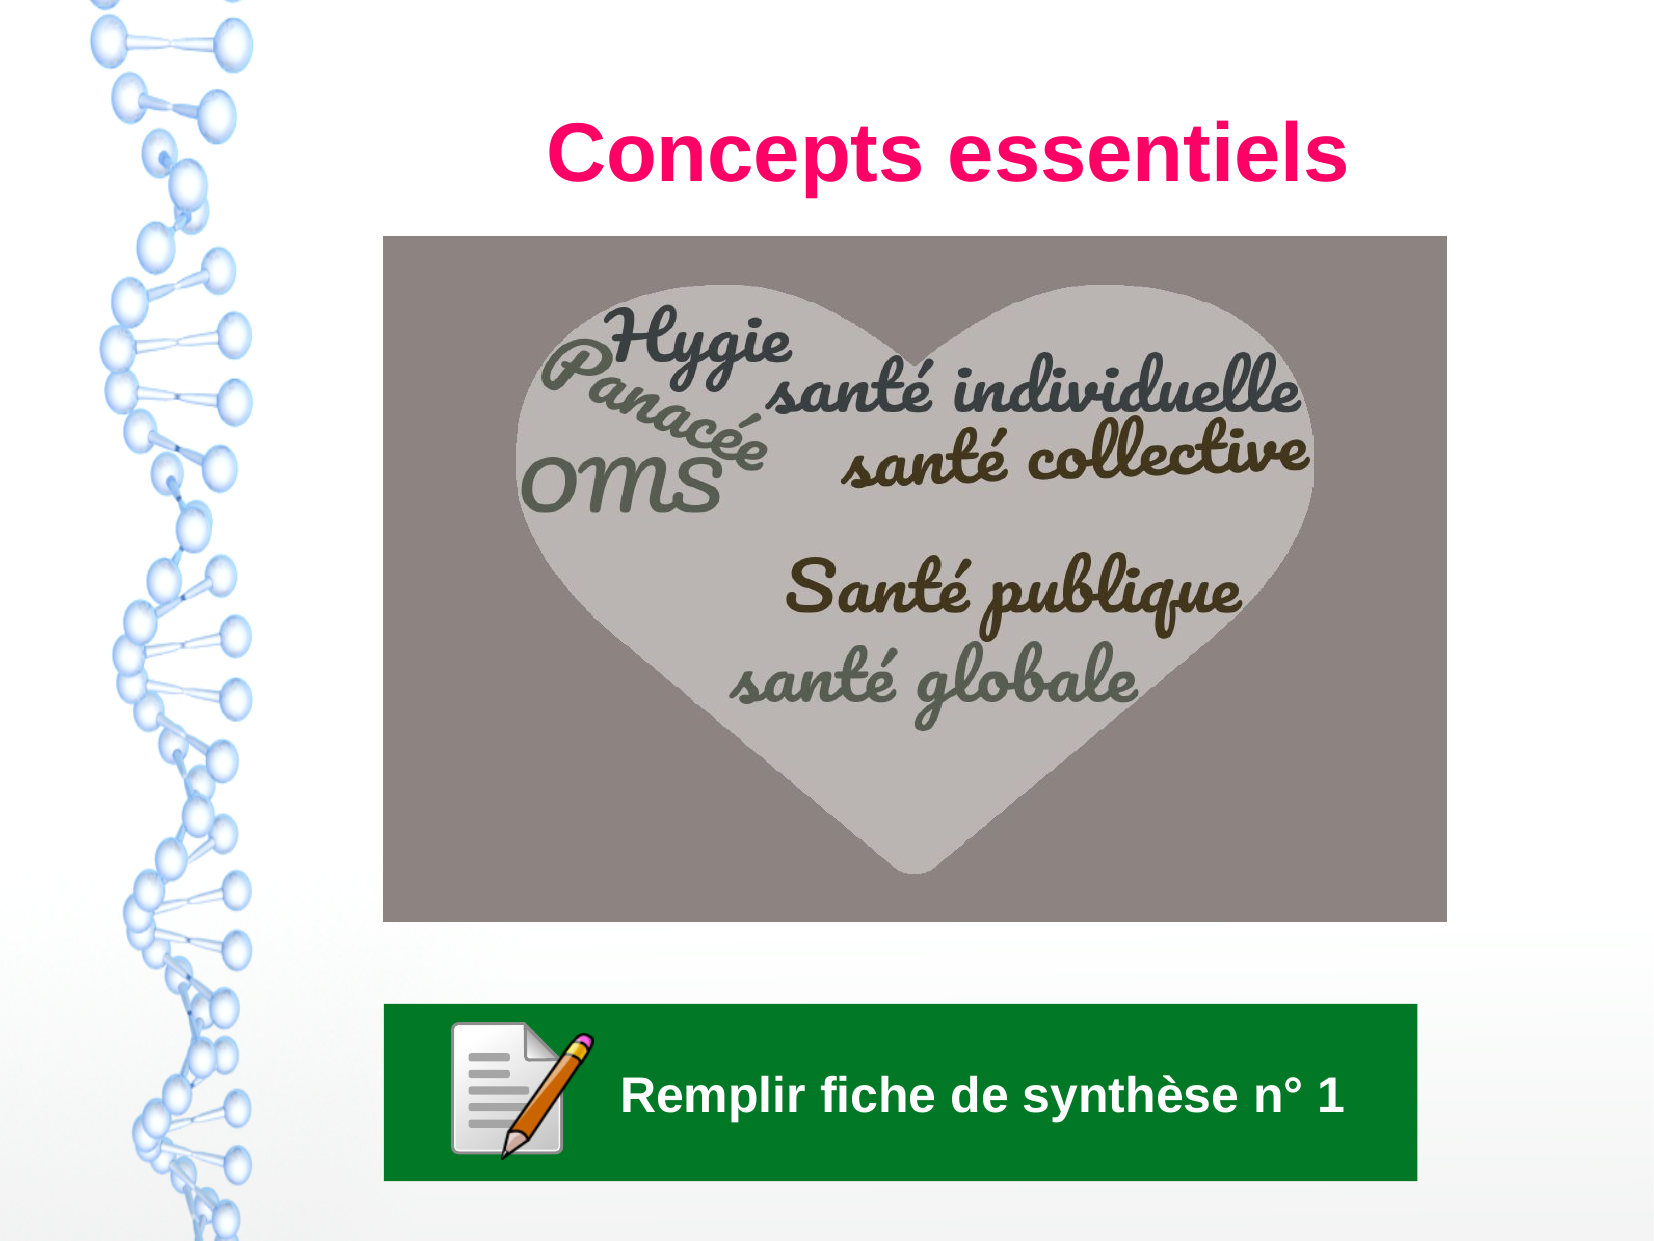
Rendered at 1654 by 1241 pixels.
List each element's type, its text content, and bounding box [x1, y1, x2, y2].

picture [0, 0, 1654, 1241]
text_box Concepts essentiels [531, 98, 1625, 207]
text_box Remplir fiche de synthèse n° 1 [383, 1003, 1418, 1182]
